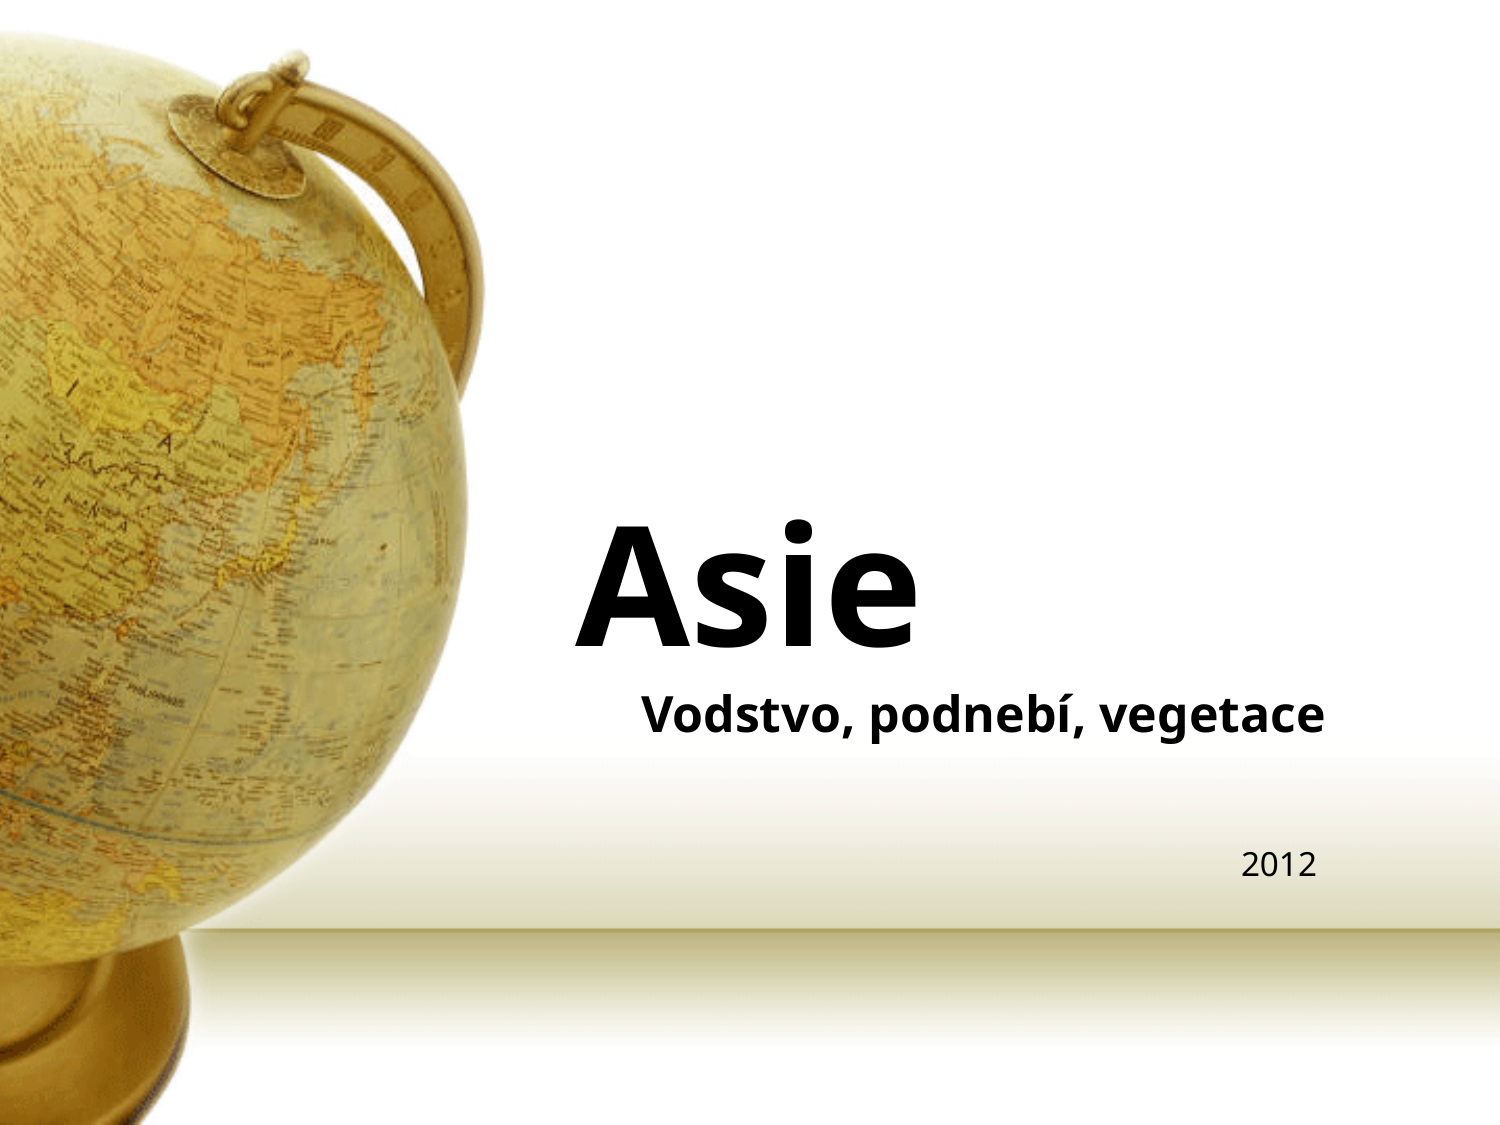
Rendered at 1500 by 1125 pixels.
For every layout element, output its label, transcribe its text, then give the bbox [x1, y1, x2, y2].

text_box Vodstvo, podnebí, vegetace 2012 [625, 686, 1438, 911]
picture [0, 0, 1500, 1125]
title Asie [560, 299, 1438, 688]
